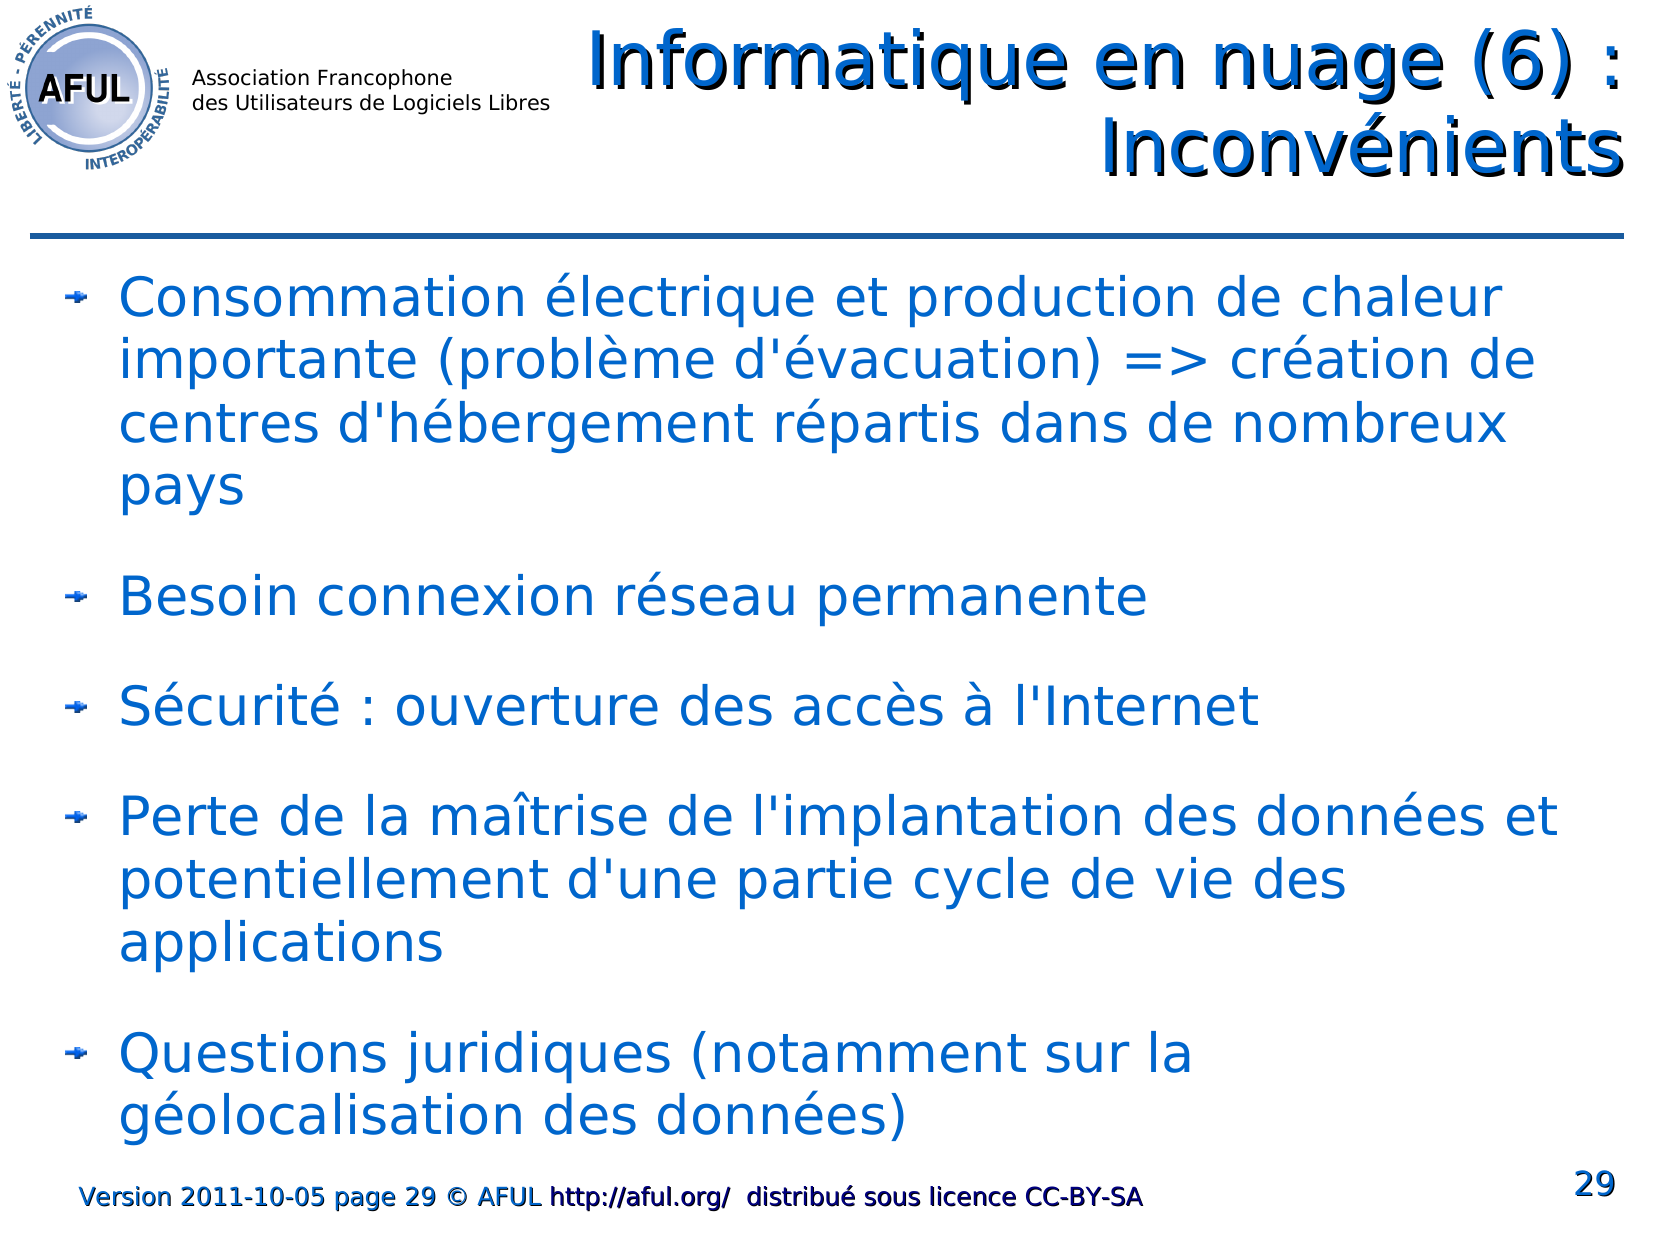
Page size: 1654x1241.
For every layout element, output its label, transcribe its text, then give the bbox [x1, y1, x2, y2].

list Consommation électrique et production de chaleur importante (problème d'évacuation) => création de centres d'hébergement répartis dans de nombreux pays Besoin connexion réseau permanente Sécurité : ouverture des accès à l'Internet Perte de la maîtrise de l'implantation des données et potentiellement d'une partie cycle de vie des applications Questions juridiques (notamment sur la géolocalisation des données) [47, 265, 1595, 1196]
title Informatique en nuage (6) : Inconvénients [501, 7, 1625, 200]
picture [0, 0, 178, 178]
